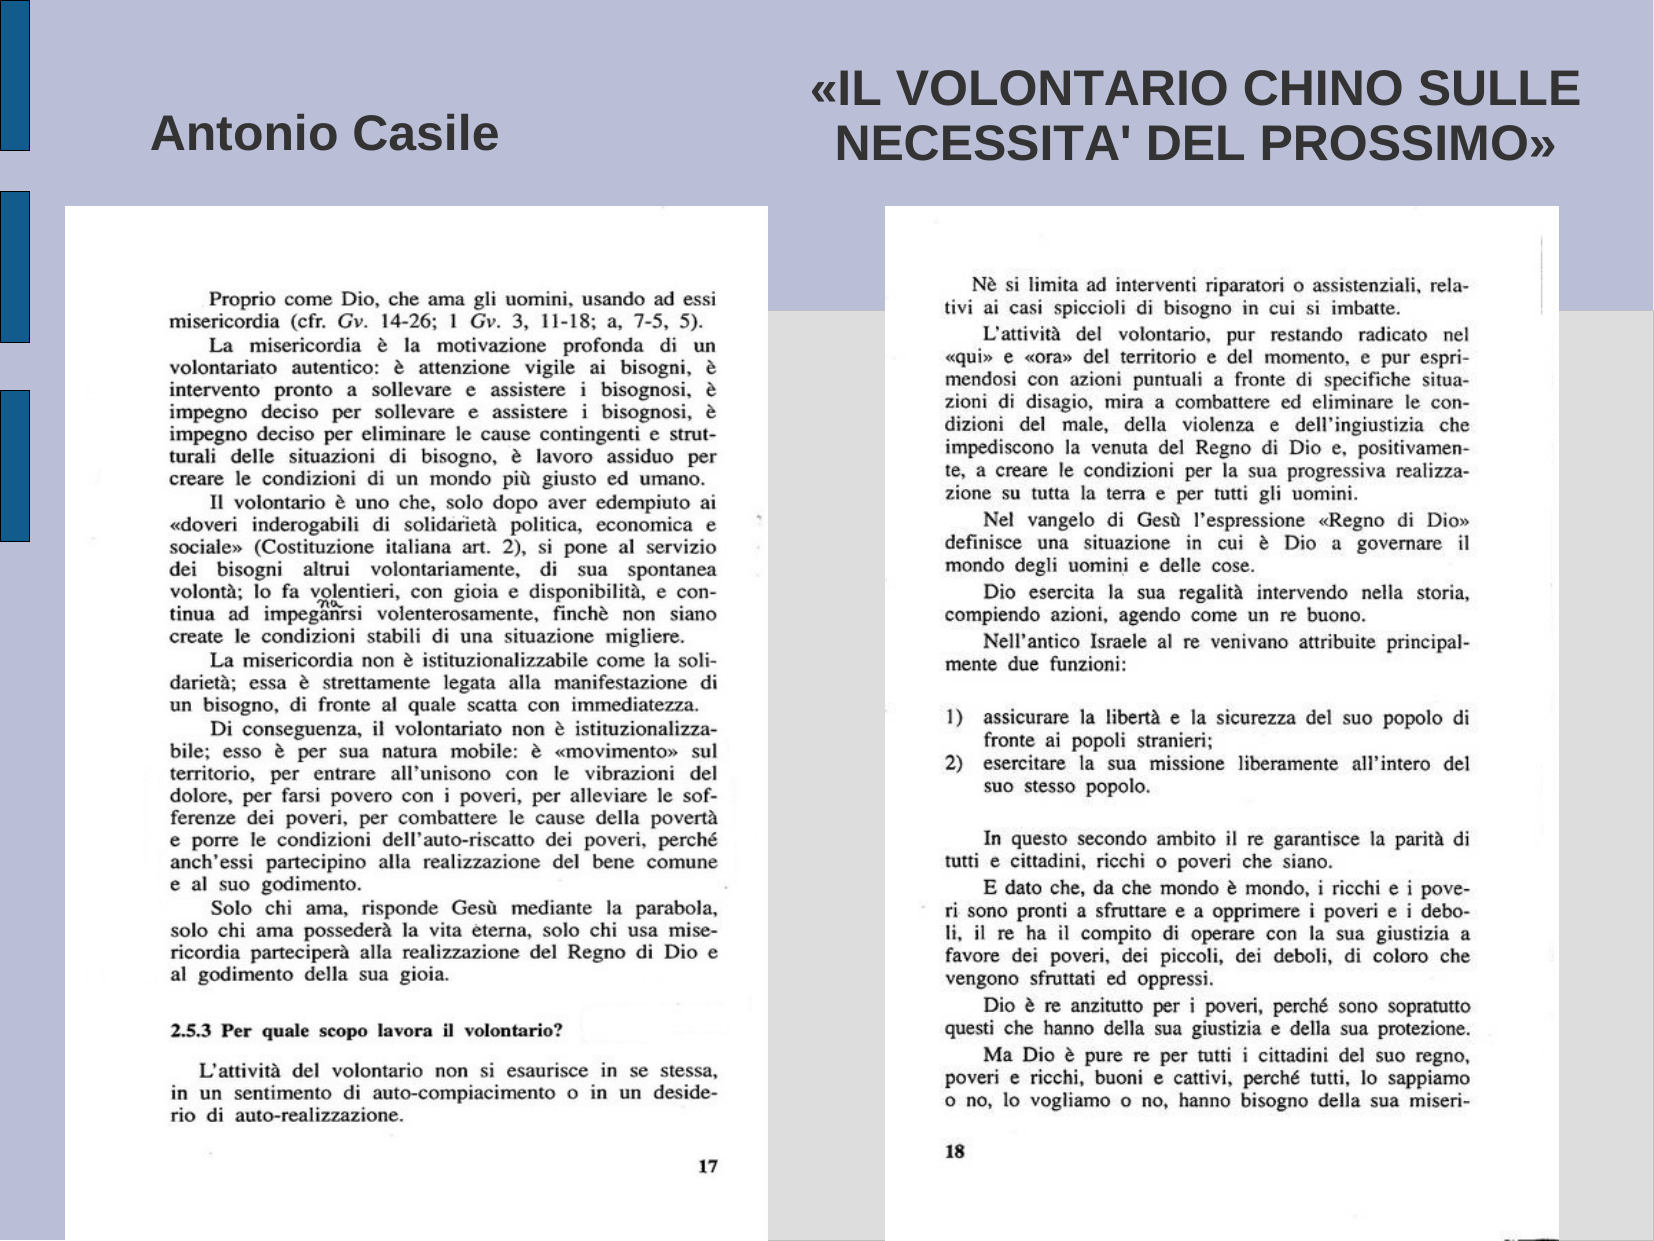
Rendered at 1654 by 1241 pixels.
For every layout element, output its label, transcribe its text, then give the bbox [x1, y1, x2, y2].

picture [65, 206, 768, 1241]
picture [885, 206, 1559, 1241]
title Antonio Casile [59, 29, 591, 237]
title «IL VOLONTARIO CHINO SULLE NECESSITA' DEL PROSSIMO» [738, 24, 1654, 207]
